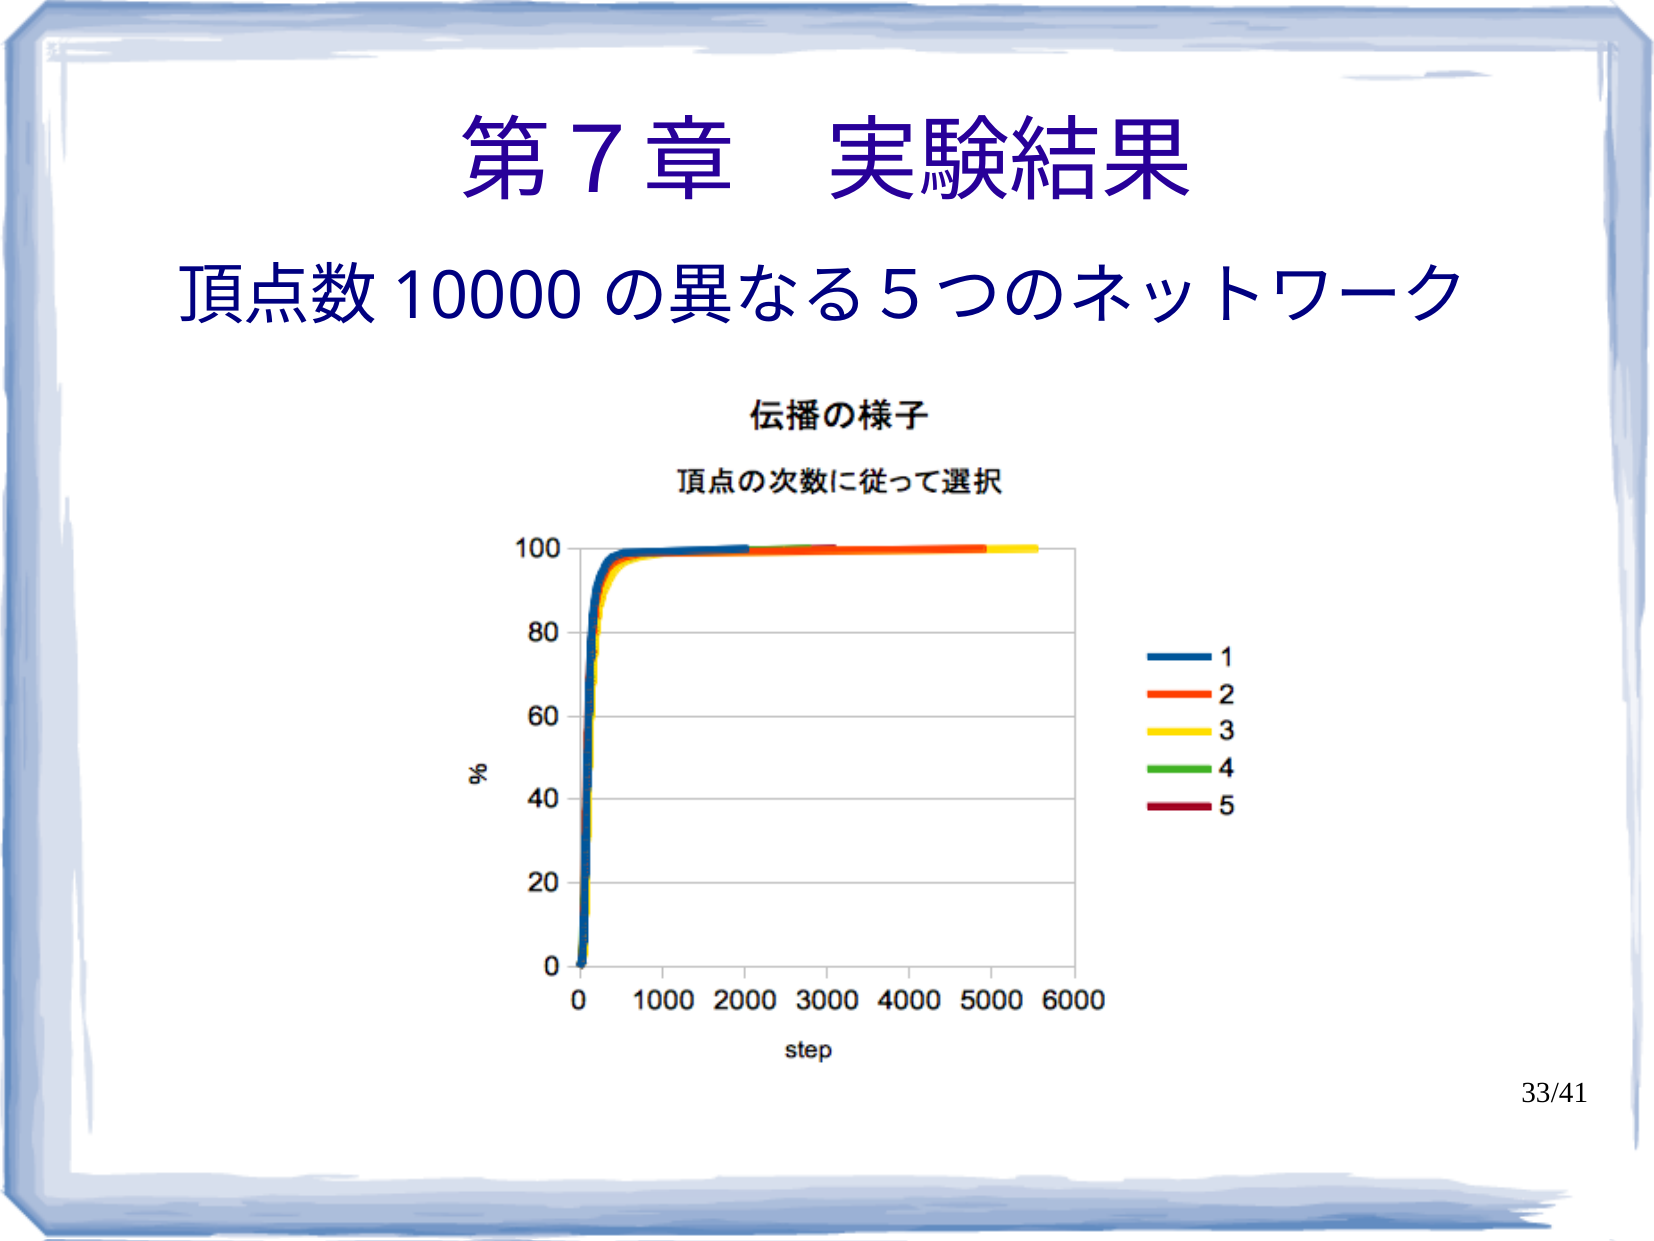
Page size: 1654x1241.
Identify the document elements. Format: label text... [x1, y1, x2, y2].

title 第７章 実験結果 [82, 49, 1571, 257]
picture [0, 0, 1654, 1241]
text_box 頂点数 10000 の異なる５つのネットワーク [106, 241, 1512, 331]
